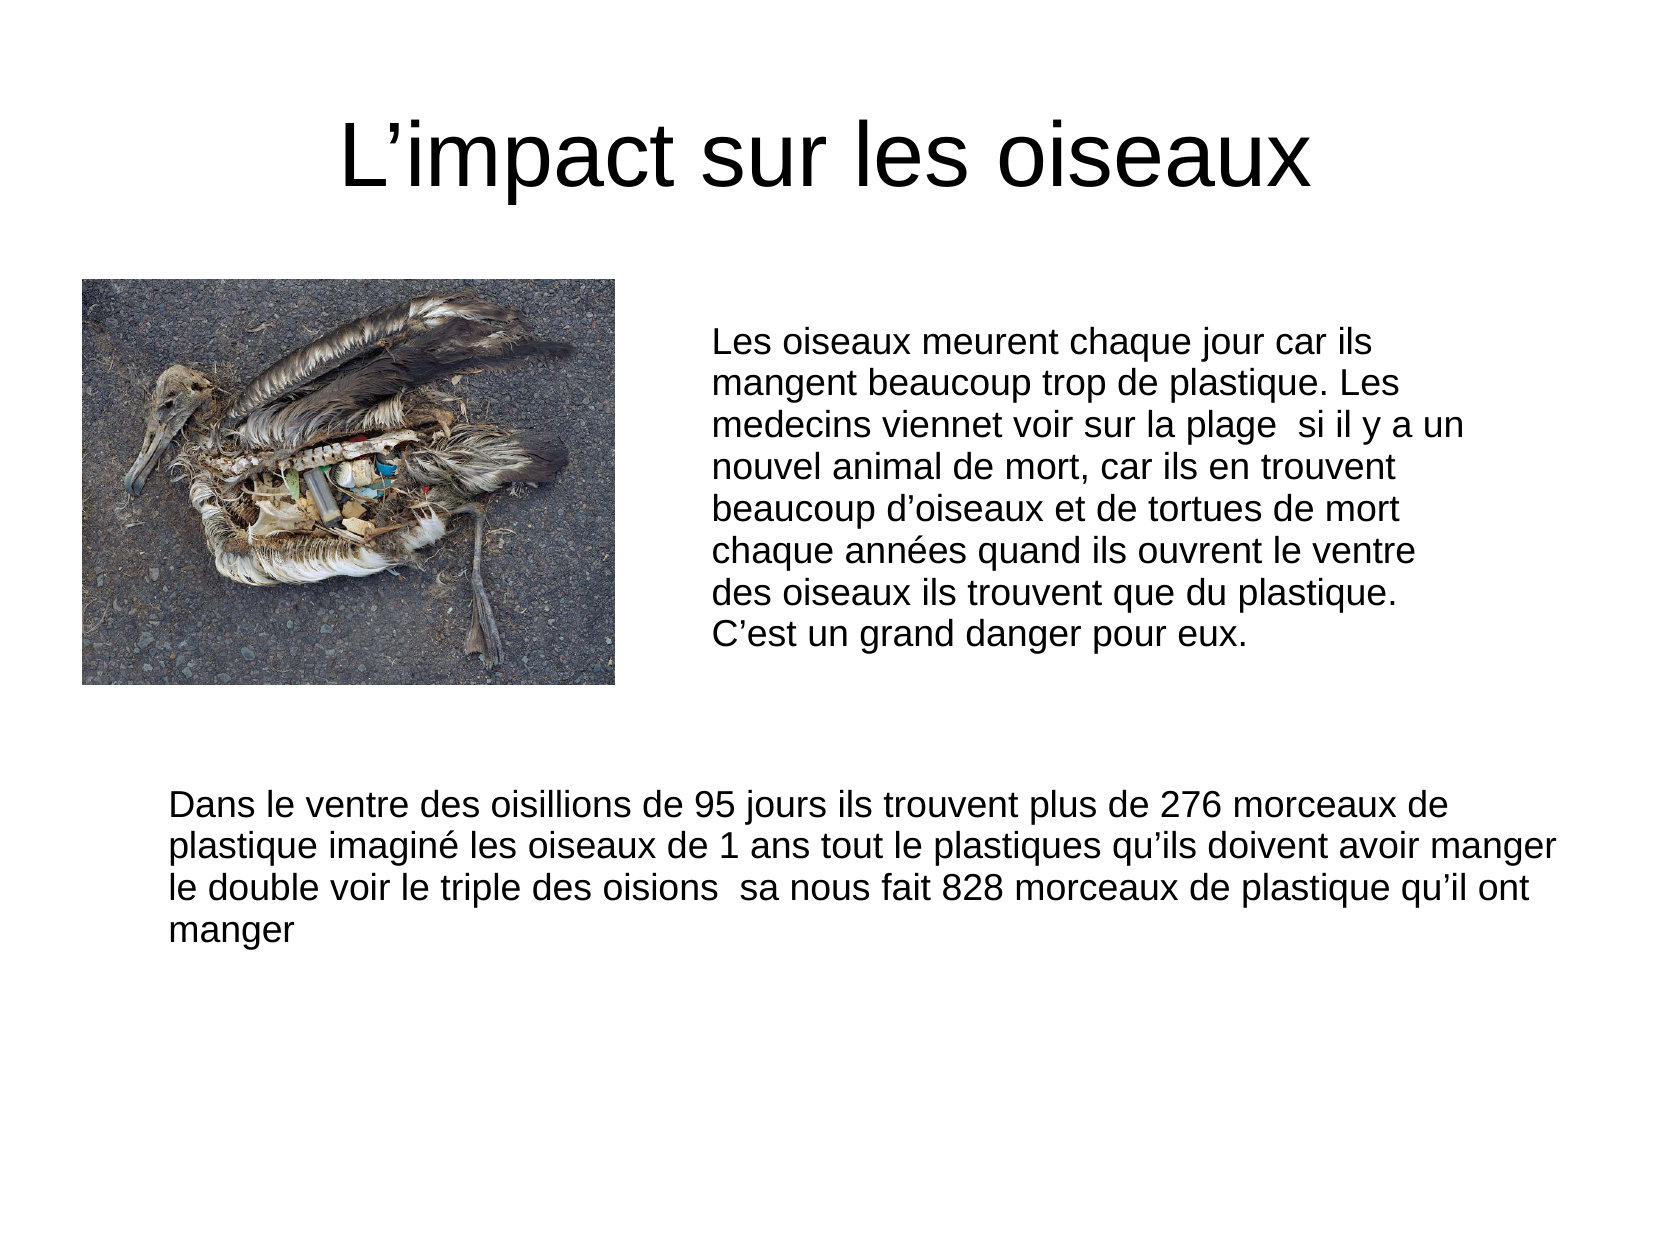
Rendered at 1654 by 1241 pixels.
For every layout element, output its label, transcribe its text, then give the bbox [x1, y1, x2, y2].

picture [82, 279, 615, 685]
text_box Dans le ventre des oisillions de 95 jours ils trouvent plus de 276 morceaux de plastique imaginé les oiseaux de 1 ans tout le plastiques qu’ils doivent avoir manger le double voir le triple des oisions sa nous fait 828 morceaux de plastique qu’il ont manger [153, 773, 1595, 957]
text_box Les oiseaux meurent chaque jour car ils mangent beaucoup trop de plastique. Les medecins viennet voir sur la plage si il y a un nouvel animal de mort, car ils en trouvent beaucoup d’oiseaux et de tortues de mort chaque années quand ils ouvrent le ventre des oiseaux ils trouvent que du plastique. C’est un grand danger pour eux. [696, 310, 1496, 662]
title L’impact sur les oiseaux [82, 49, 1571, 257]
